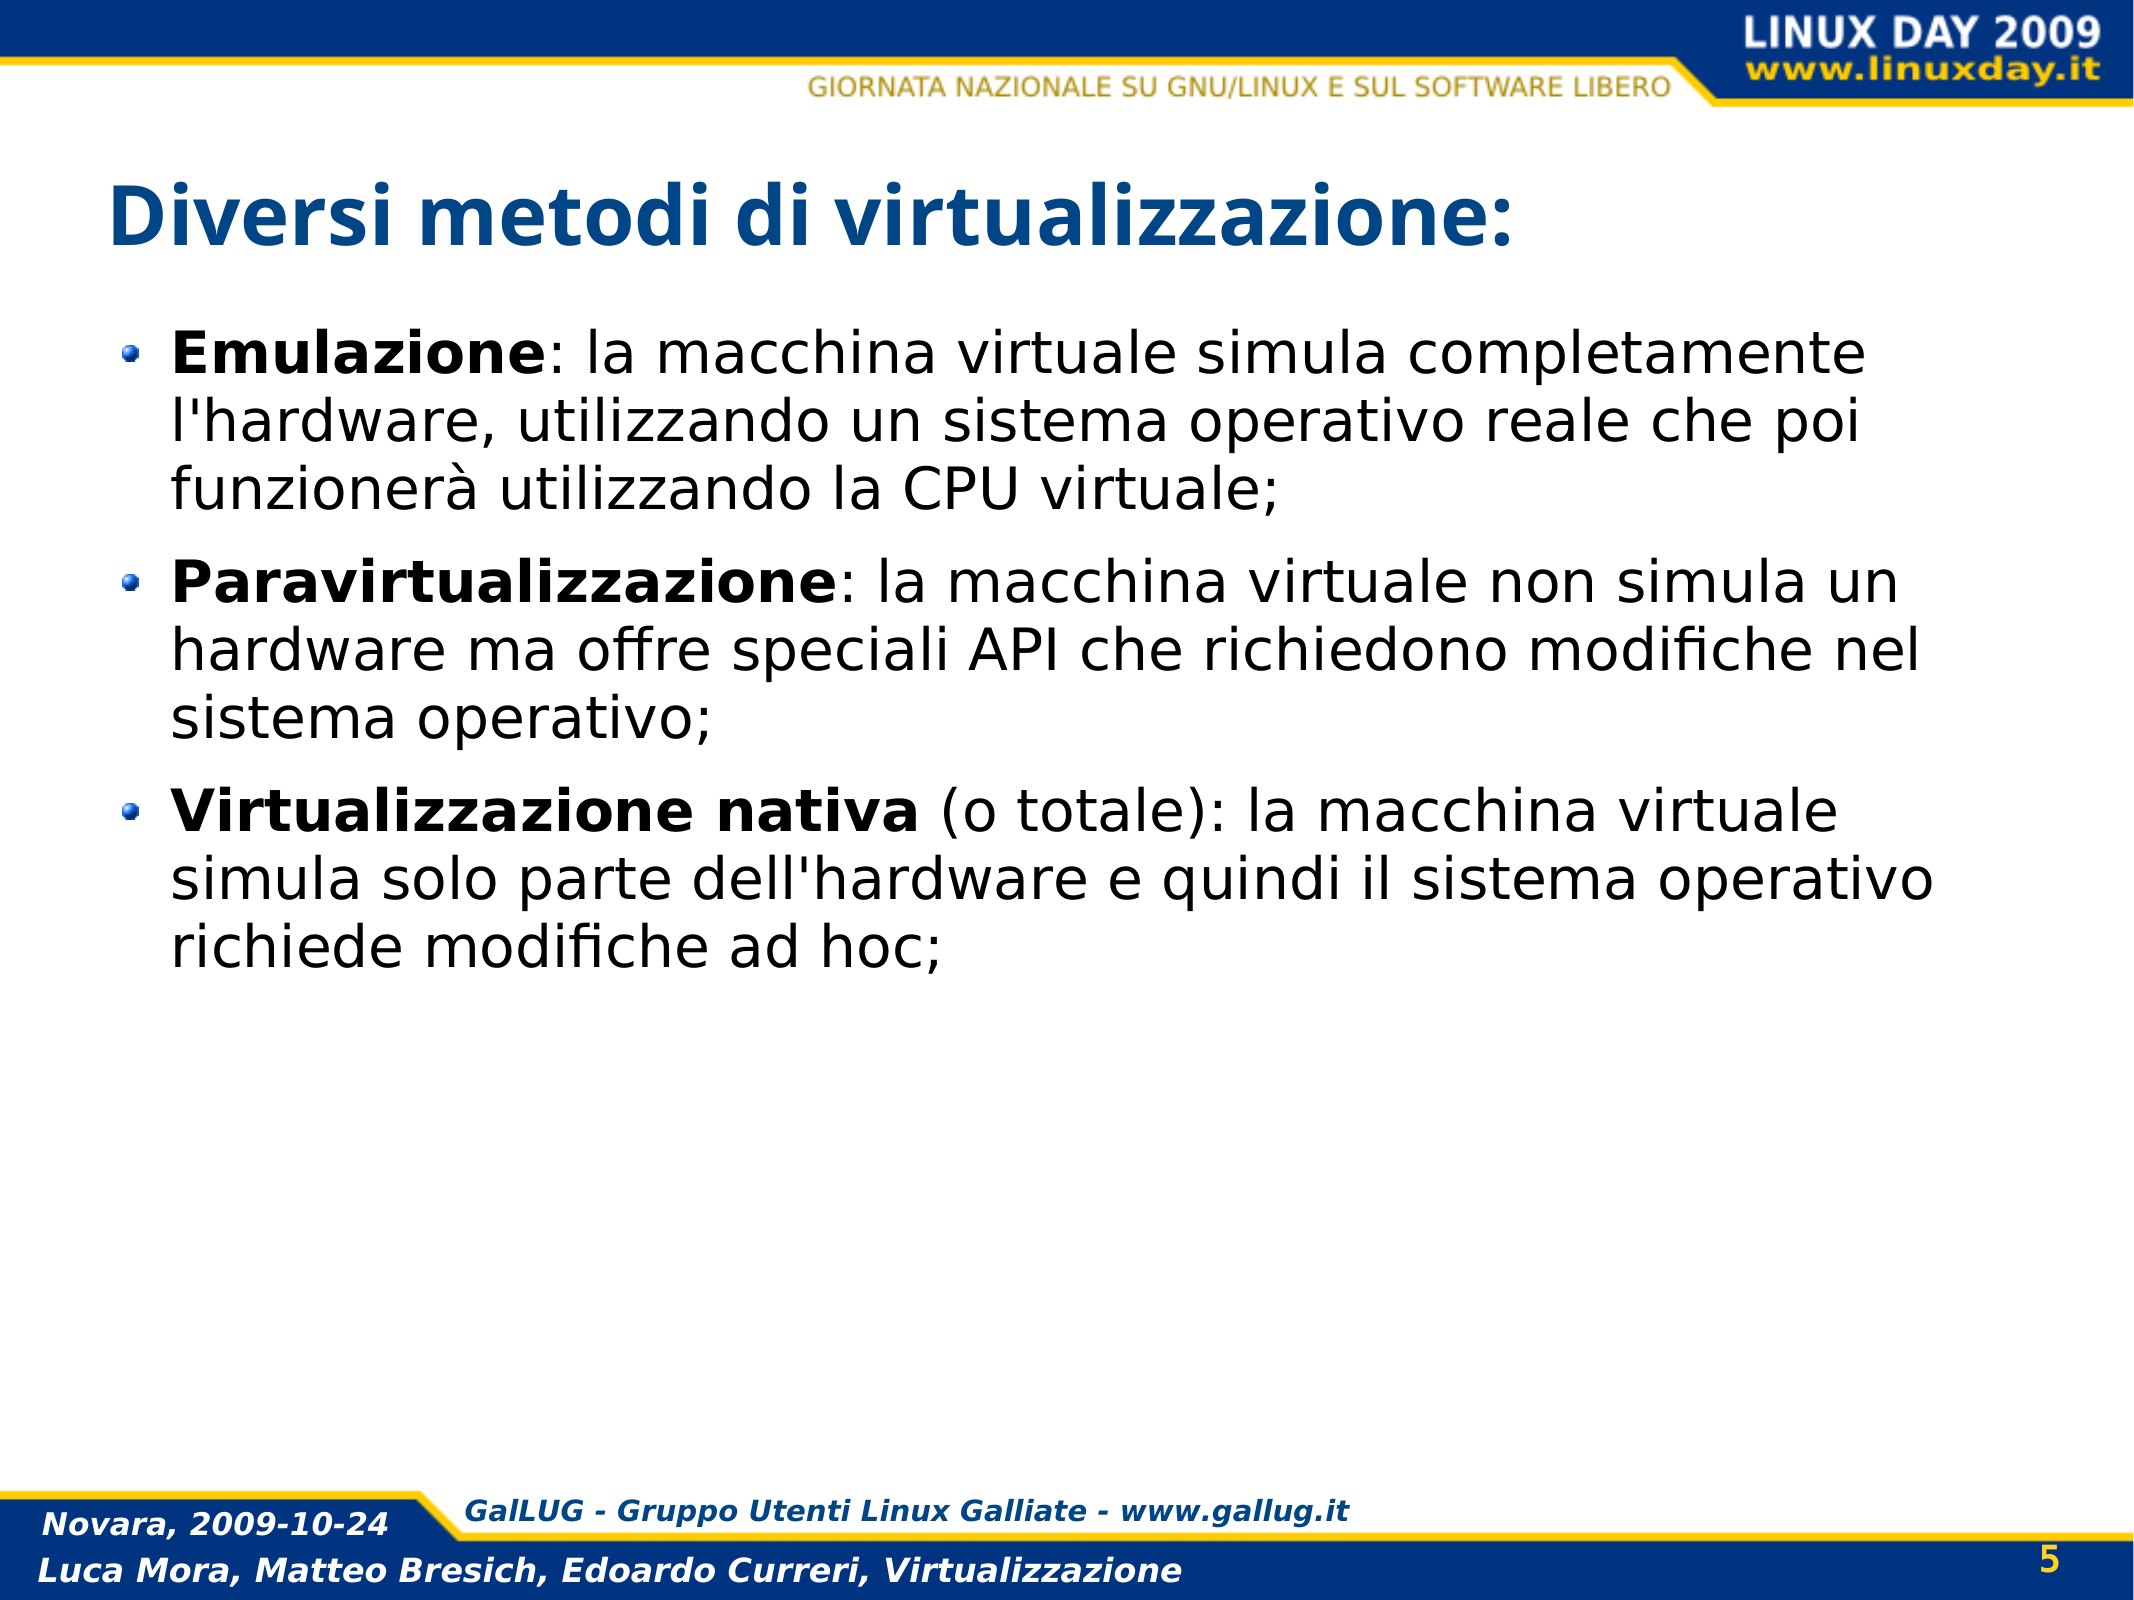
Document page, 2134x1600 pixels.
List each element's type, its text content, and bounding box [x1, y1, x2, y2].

title Diversi metodi di virtualizzazione: [106, 159, 2080, 267]
picture [0, 0, 2134, 1600]
list Emulazione: la macchina virtuale simula completamente l'hardware, utilizzando un sistema operativo reale che poi funzionerà utilizzando la CPU virtuale; Paravirtualizzazione: la macchina virtuale non simula un hardware ma offre speciali API che richiedono modifiche nel sistema operativo; Virtualizzazione nativa (o totale): la macchina virtuale simula solo parte dell'hardware e quindi il sistema operativo richiede modifiche ad hoc; [106, 319, 2027, 1441]
